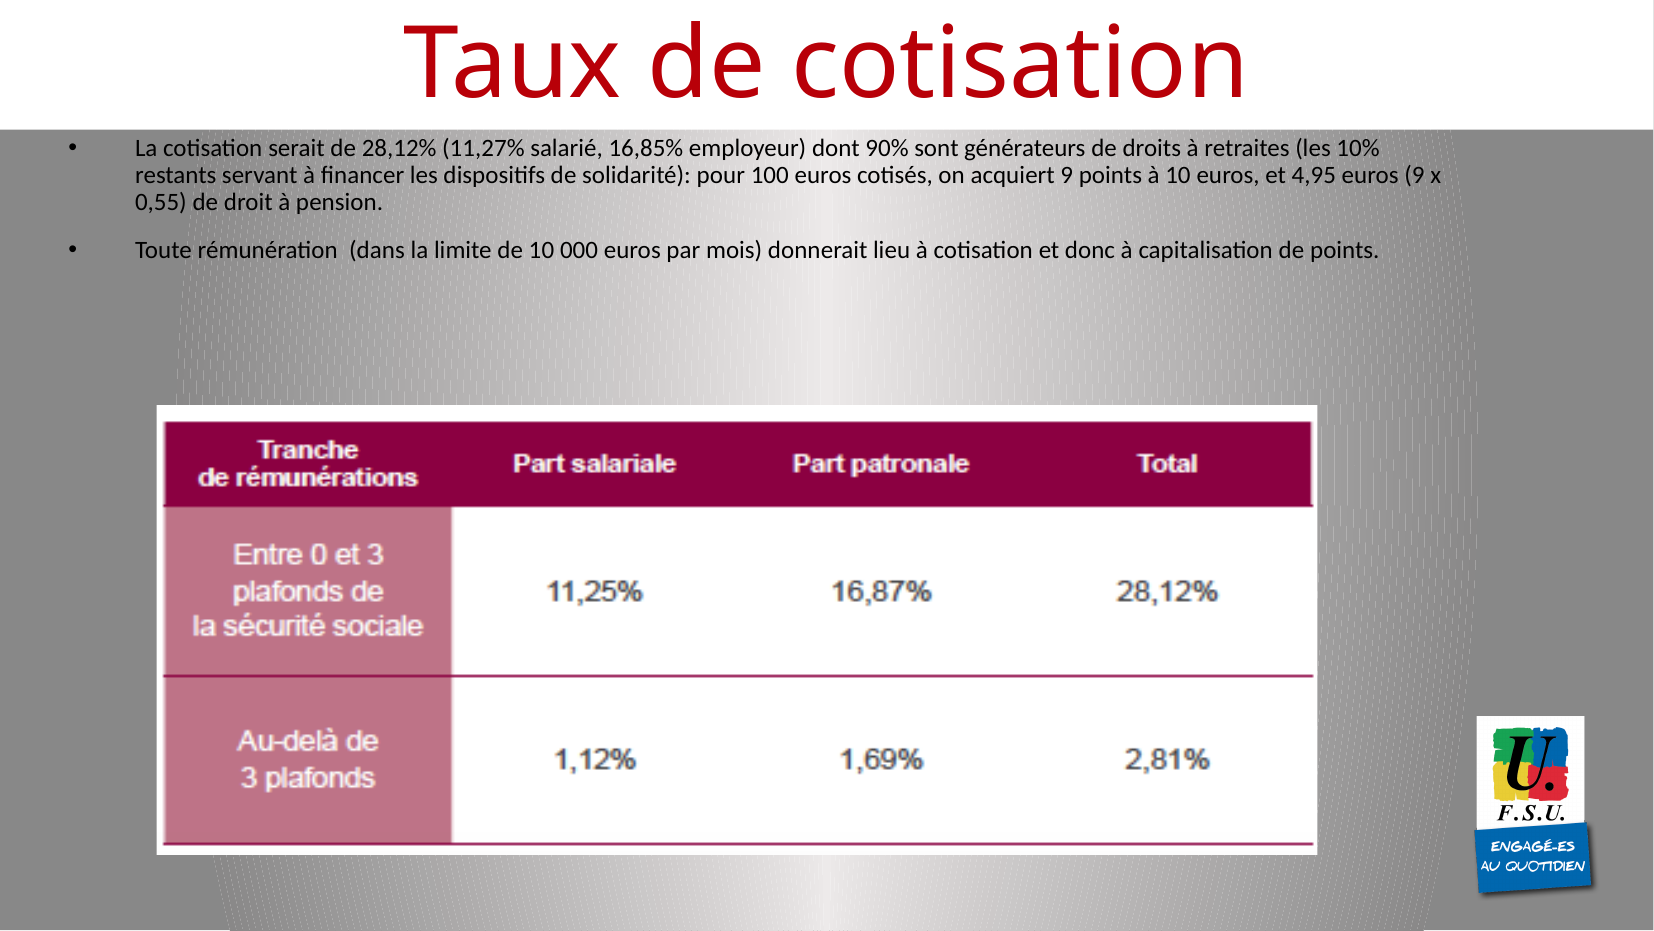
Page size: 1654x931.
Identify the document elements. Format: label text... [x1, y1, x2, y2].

title Taux de cotisation [0, 0, 1654, 130]
picture [156, 405, 1318, 856]
picture [1465, 708, 1606, 914]
list La cotisation serait de 28,12% (11,27% salarié, 16,85% employeur) dont 90% sont générateurs de droits à retraites (les 10% restants servant à financer les dispositifs de solidarité): pour 100 euros cotisés, on acquiert 9 points à 10 euros, et 4,95 euros (9 x 0,55) de droit à pension. Toute rémunération (dans la limite de 10 000 euros par mois) donnerait lieu à cotisation et donc à capitalisation de points. [45, 120, 1472, 793]
